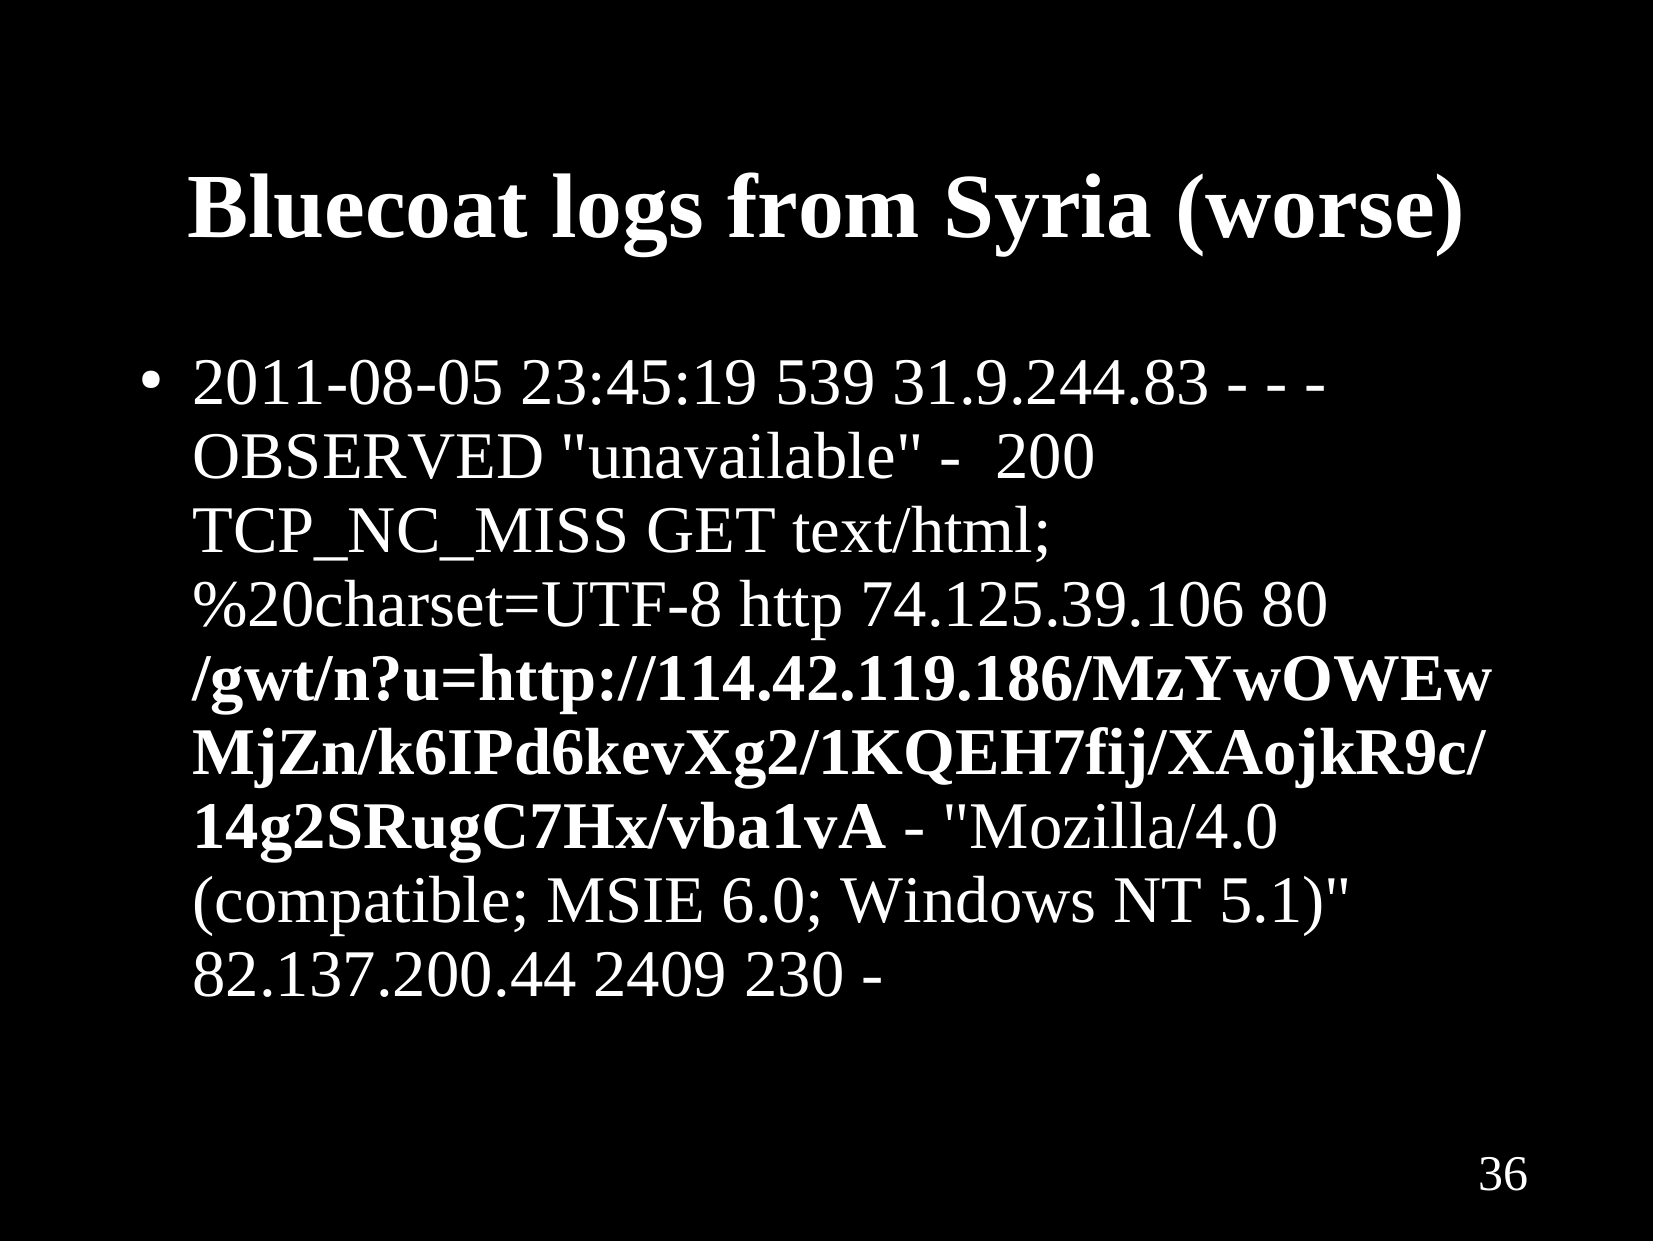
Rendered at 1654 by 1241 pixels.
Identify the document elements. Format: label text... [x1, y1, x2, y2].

title Bluecoat logs from Syria (worse) [121, 102, 1534, 311]
list 2011-08-05 23:45:19 539 31.9.244.83 - - - OBSERVED "unavailable" - 200 TCP_NC_MISS GET text/html;%20charset=UTF-8 http 74.125.39.106 80 /gwt/n?u=http://114.42.119.186/MzYwOWEwMjZn/k6IPd6kevXg2/1KQEH7fij/XAojkR9c/14g2SRugC7Hx/vba1vA - "Mozilla/4.0 (compatible; MSIE 6.0; Windows NT 5.1)" 82.137.200.44 2409 230 - [121, 344, 1534, 1127]
